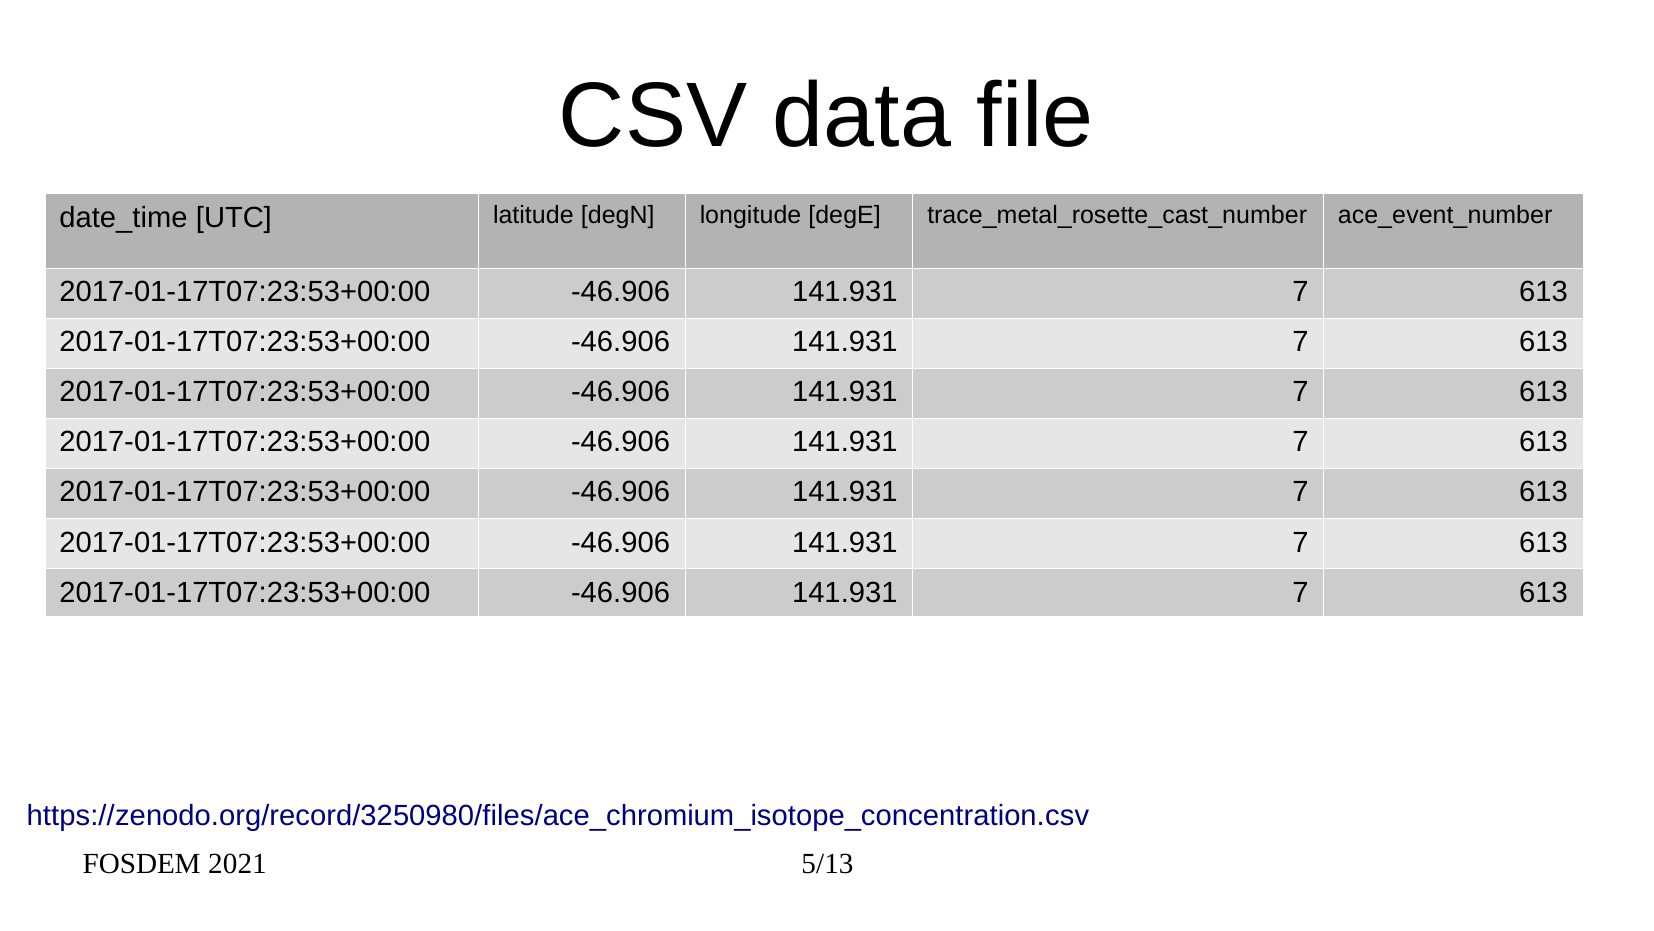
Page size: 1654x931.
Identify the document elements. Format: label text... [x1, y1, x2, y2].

table_cell 7 [913, 419, 1323, 468]
table_cell 613 [1324, 369, 1583, 418]
table_cell 2017-01-17T07:23:53+00:00 [46, 269, 478, 318]
table_cell 7 [913, 569, 1323, 616]
table_cell 613 [1324, 469, 1583, 518]
table_header date_time [UTC] [46, 194, 478, 268]
table_cell 2017-01-17T07:23:53+00:00 [46, 469, 478, 518]
table_cell 7 [913, 319, 1323, 368]
table_cell 613 [1324, 569, 1583, 616]
table_header ace_event_number [1324, 194, 1583, 268]
table_cell -46.906 [479, 519, 685, 568]
table_cell -46.906 [479, 569, 685, 616]
table_cell -46.906 [479, 469, 685, 518]
table_cell 613 [1324, 419, 1583, 468]
table_cell 613 [1324, 519, 1583, 568]
table_cell 141.931 [686, 469, 912, 518]
table_cell 141.931 [686, 369, 912, 418]
table_cell -46.906 [479, 419, 685, 468]
table_cell 2017-01-17T07:23:53+00:00 [46, 369, 478, 418]
table_cell 613 [1324, 269, 1583, 318]
table_cell -46.906 [479, 269, 685, 318]
table_cell 2017-01-17T07:23:53+00:00 [46, 319, 478, 368]
table_cell 2017-01-17T07:23:53+00:00 [46, 569, 478, 616]
table_cell 2017-01-17T07:23:53+00:00 [46, 419, 478, 468]
table_cell 141.931 [686, 419, 912, 468]
table_cell 7 [913, 369, 1323, 418]
table_cell 7 [913, 519, 1323, 568]
table_header trace_metal_rosette_cast_number [913, 194, 1323, 268]
table_header latitude [degN] [479, 194, 685, 268]
text_box https://zenodo.org/record/3250980/files/ace_chromium_isotope_concentration.csv [11, 791, 1501, 849]
table_cell 613 [1324, 319, 1583, 368]
table_cell 141.931 [686, 569, 912, 616]
table_cell 141.931 [686, 519, 912, 568]
table_header longitude [degE] [686, 194, 912, 268]
table_cell 141.931 [686, 319, 912, 368]
table_cell 141.931 [686, 269, 912, 318]
table_cell -46.906 [479, 369, 685, 418]
title CSV data file [82, 37, 1571, 193]
table_cell 7 [913, 469, 1323, 518]
table_cell 2017-01-17T07:23:53+00:00 [46, 519, 478, 568]
table_cell 7 [913, 269, 1323, 318]
table_cell -46.906 [479, 319, 685, 368]
